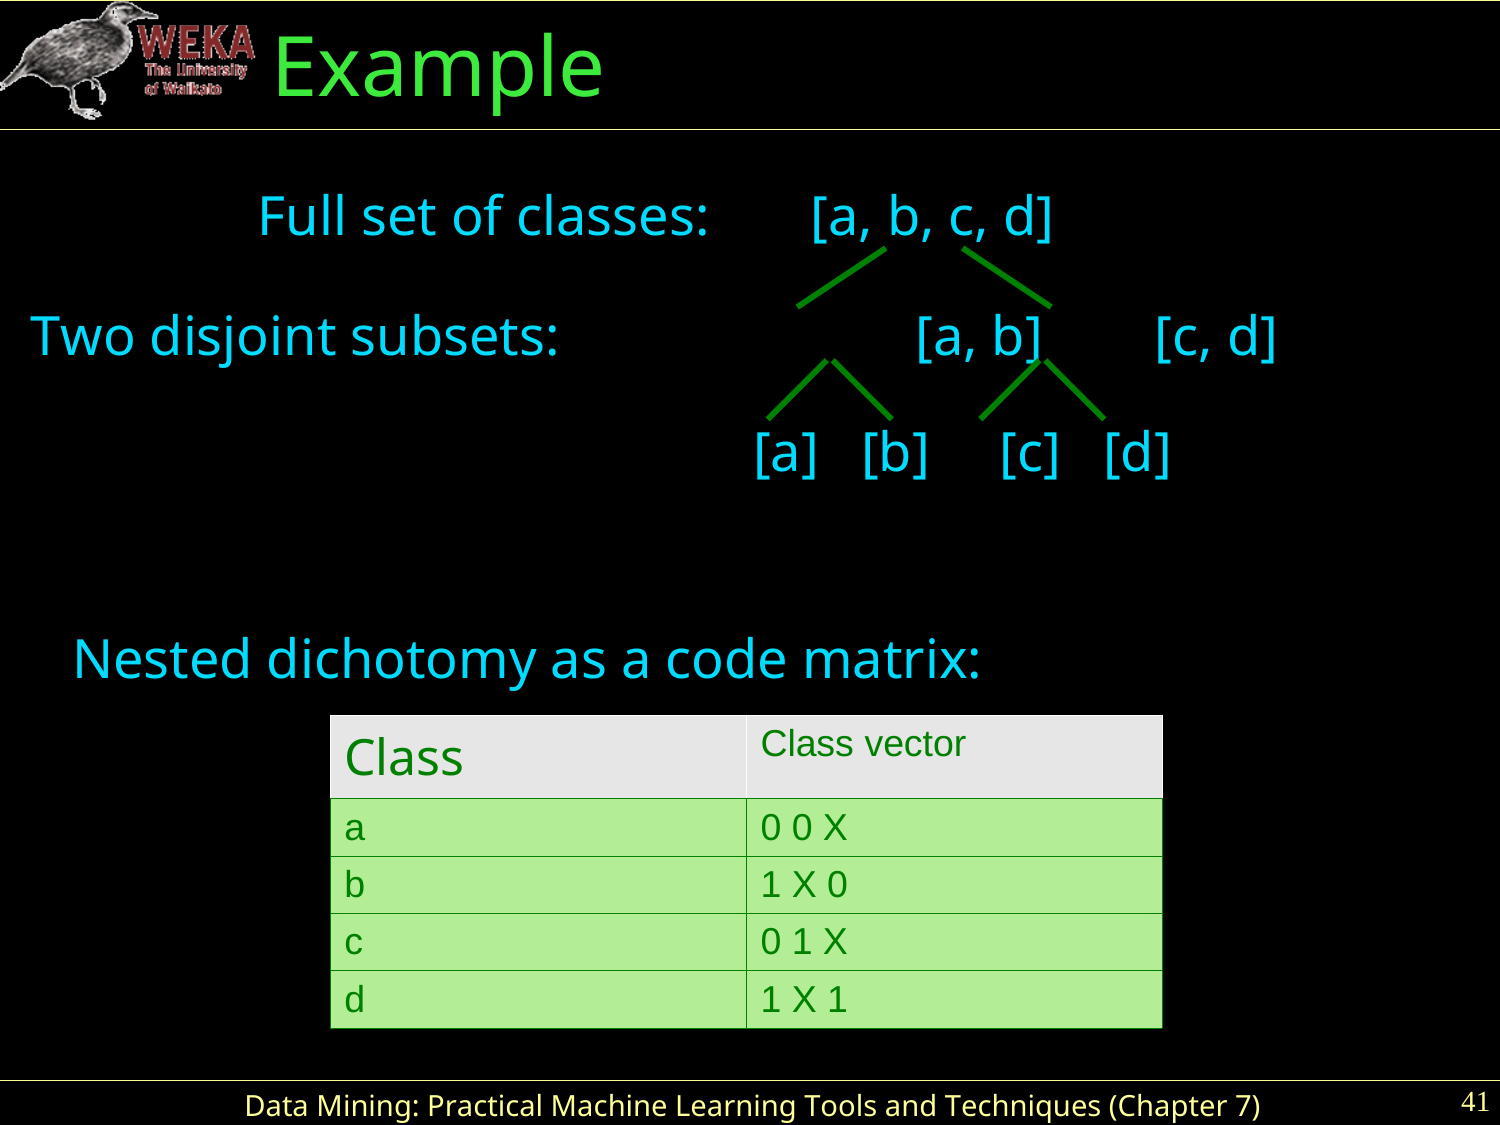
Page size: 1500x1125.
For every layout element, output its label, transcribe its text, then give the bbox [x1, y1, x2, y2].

table_header Class vector [747, 739, 1162, 798]
table_header Class [331, 739, 746, 798]
table_cell 0 1 X [747, 914, 1162, 970]
list Nested dichotomy as a code matrix: [29, 620, 1329, 739]
picture [0, 1, 263, 129]
table_cell 1 X 0 [747, 857, 1162, 913]
list Two disjoint subsets: [a, b] [c, d] [0, 297, 1287, 416]
list [a] [b] [c] [d] [206, 413, 1173, 532]
title Example [263, 0, 1500, 159]
table_cell 0 0 X [747, 799, 1162, 856]
list Full set of classes: [a, b, c, d] [215, 177, 1182, 296]
table_cell a [331, 799, 746, 856]
table_cell 1 X 1 [747, 971, 1162, 1028]
table_cell c [331, 914, 746, 970]
table_cell d [331, 971, 746, 1028]
table_cell b [331, 857, 746, 913]
